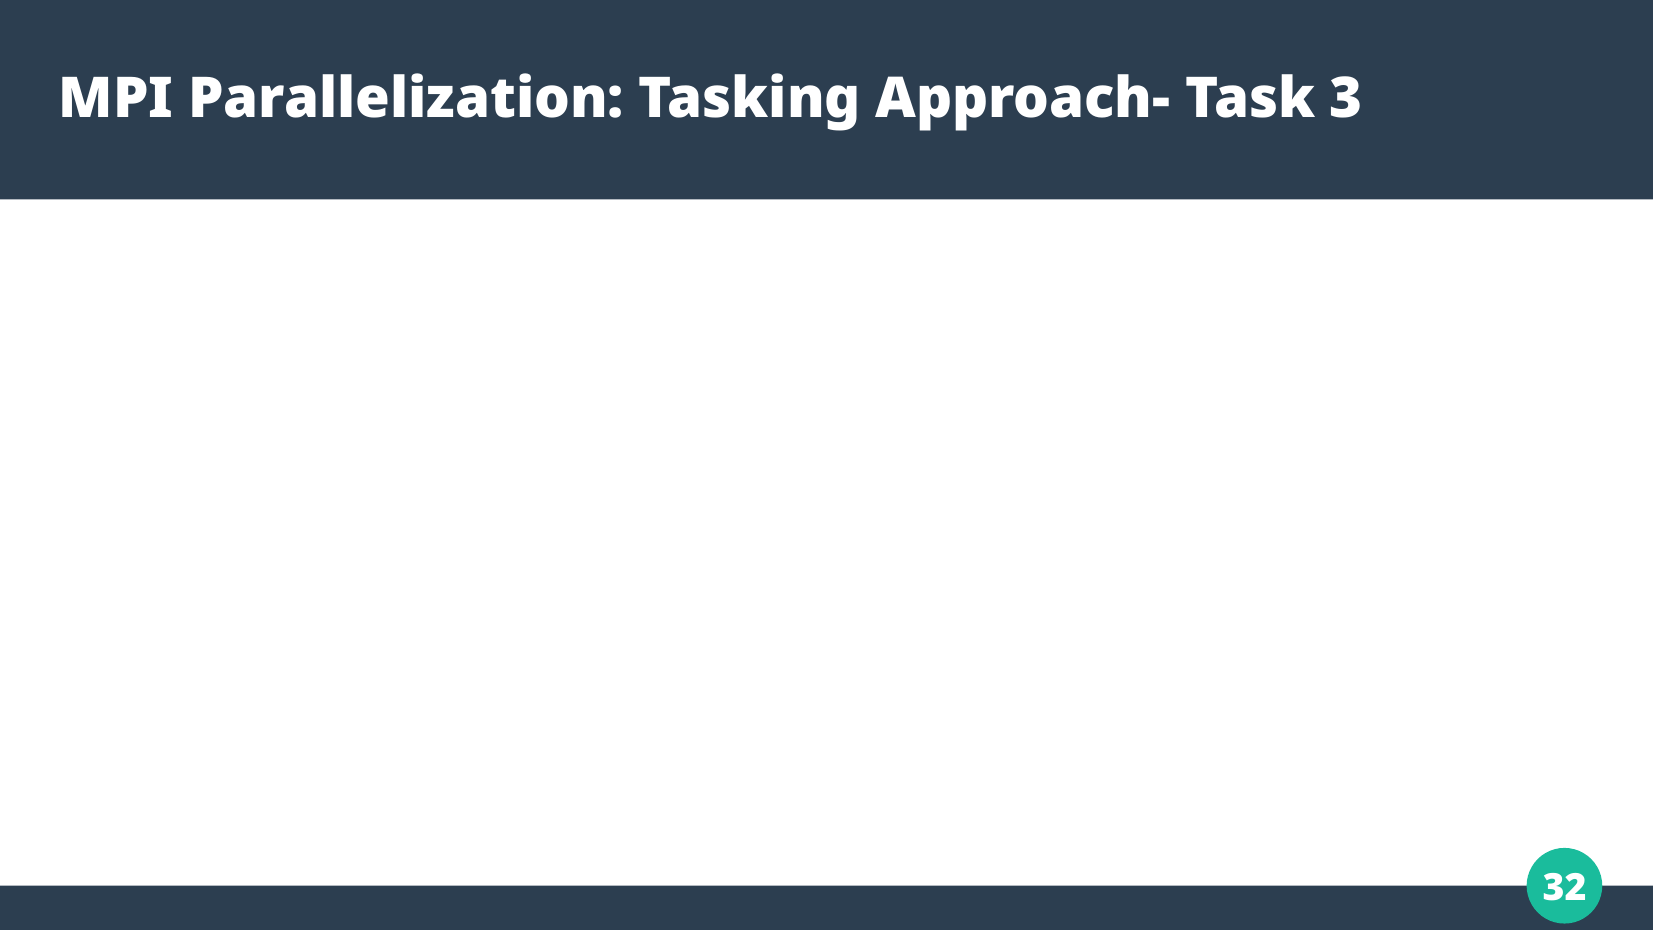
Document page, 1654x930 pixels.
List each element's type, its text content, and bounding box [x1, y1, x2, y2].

title MPI Parallelization: Tasking Approach- Task 3 [58, 36, 1594, 155]
